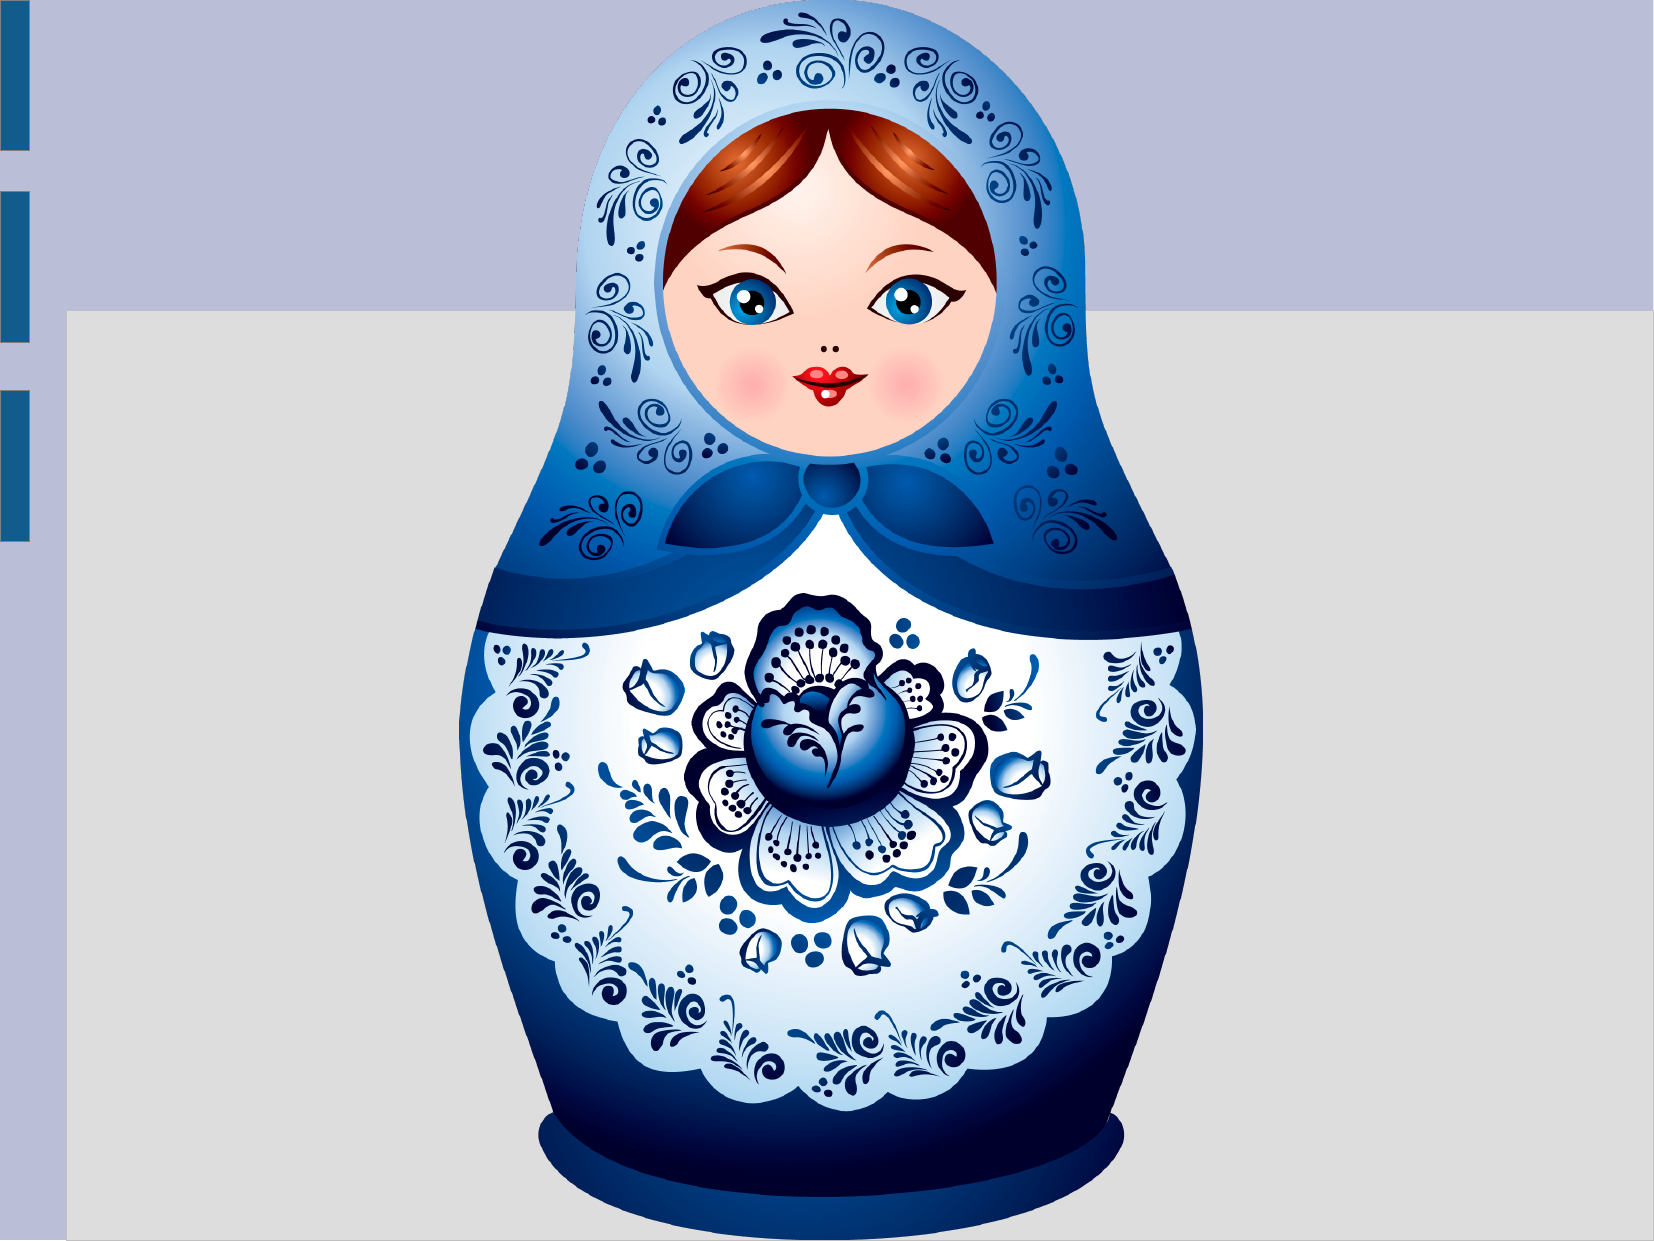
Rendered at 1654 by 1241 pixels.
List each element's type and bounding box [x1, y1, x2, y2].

picture [459, 0, 1203, 1241]
